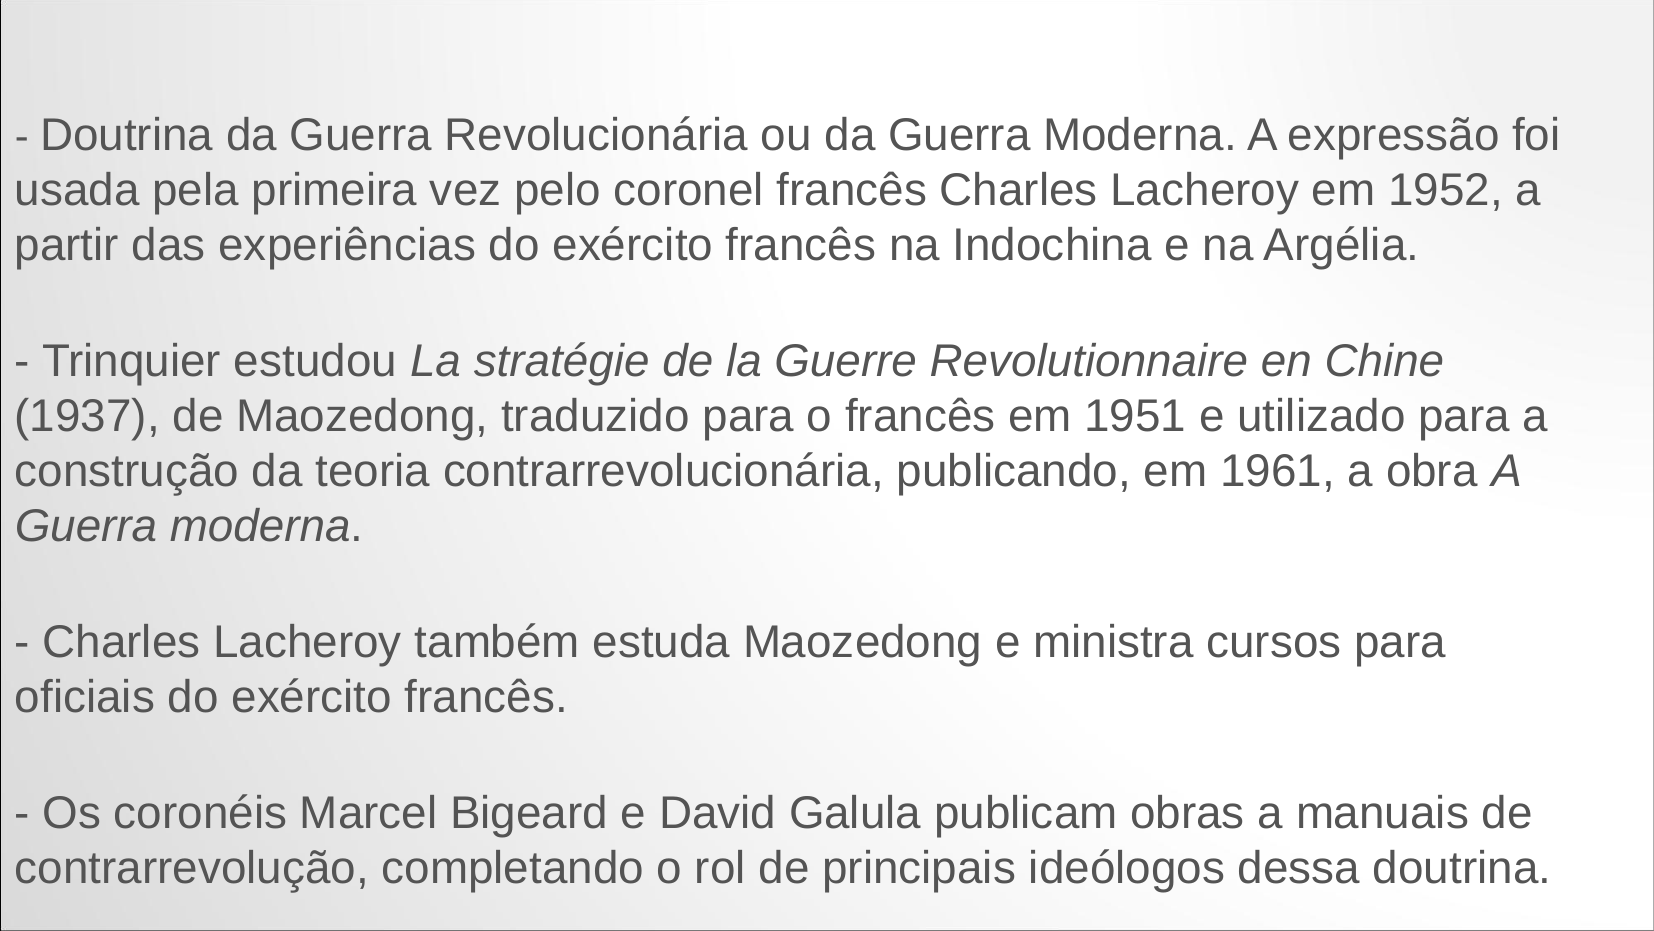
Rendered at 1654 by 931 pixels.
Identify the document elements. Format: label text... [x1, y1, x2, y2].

picture [21, 196, 32, 202]
picture [683, 196, 696, 202]
picture [1141, 196, 1153, 202]
picture [521, 196, 533, 202]
picture [1521, 196, 1533, 202]
text_box - Doutrina da Guerra Revolucionária ou da Guerra Moderna. A expressão foi usada pela primeira vez pelo coronel francês Charles Lacheroy em 1952, a partir das experiências do exército francês na Indochina e na Argélia. - Trinquier estudou La stratégie de la Guerre Revolutionnaire en Chine (1937), de Maozedong, traduzido para o francês em 1951 e utilizado para a construção da teoria contrarrevolucionária, publicando, em 1961, a obra A Guerra moderna. - Charles Lacheroy também estuda Maozedong e ministra cursos para oficiais do exército francês. - Os coronéis Marcel Bigeard e David Galula publicam obras a manuais de contrarrevolução, completando o rol de principais ideólogos dessa doutrina. [0, 44, 1588, 196]
picture [219, 196, 231, 202]
picture [397, 196, 409, 202]
picture [94, 196, 106, 202]
picture [69, 196, 81, 202]
picture [159, 196, 171, 202]
picture [581, 196, 594, 202]
picture [947, 196, 966, 202]
picture [642, 196, 655, 202]
picture [1004, 196, 1016, 202]
picture [810, 196, 822, 202]
picture [0, 0, 1654, 931]
picture [258, 196, 270, 202]
picture [1256, 196, 1269, 202]
picture [120, 196, 132, 202]
